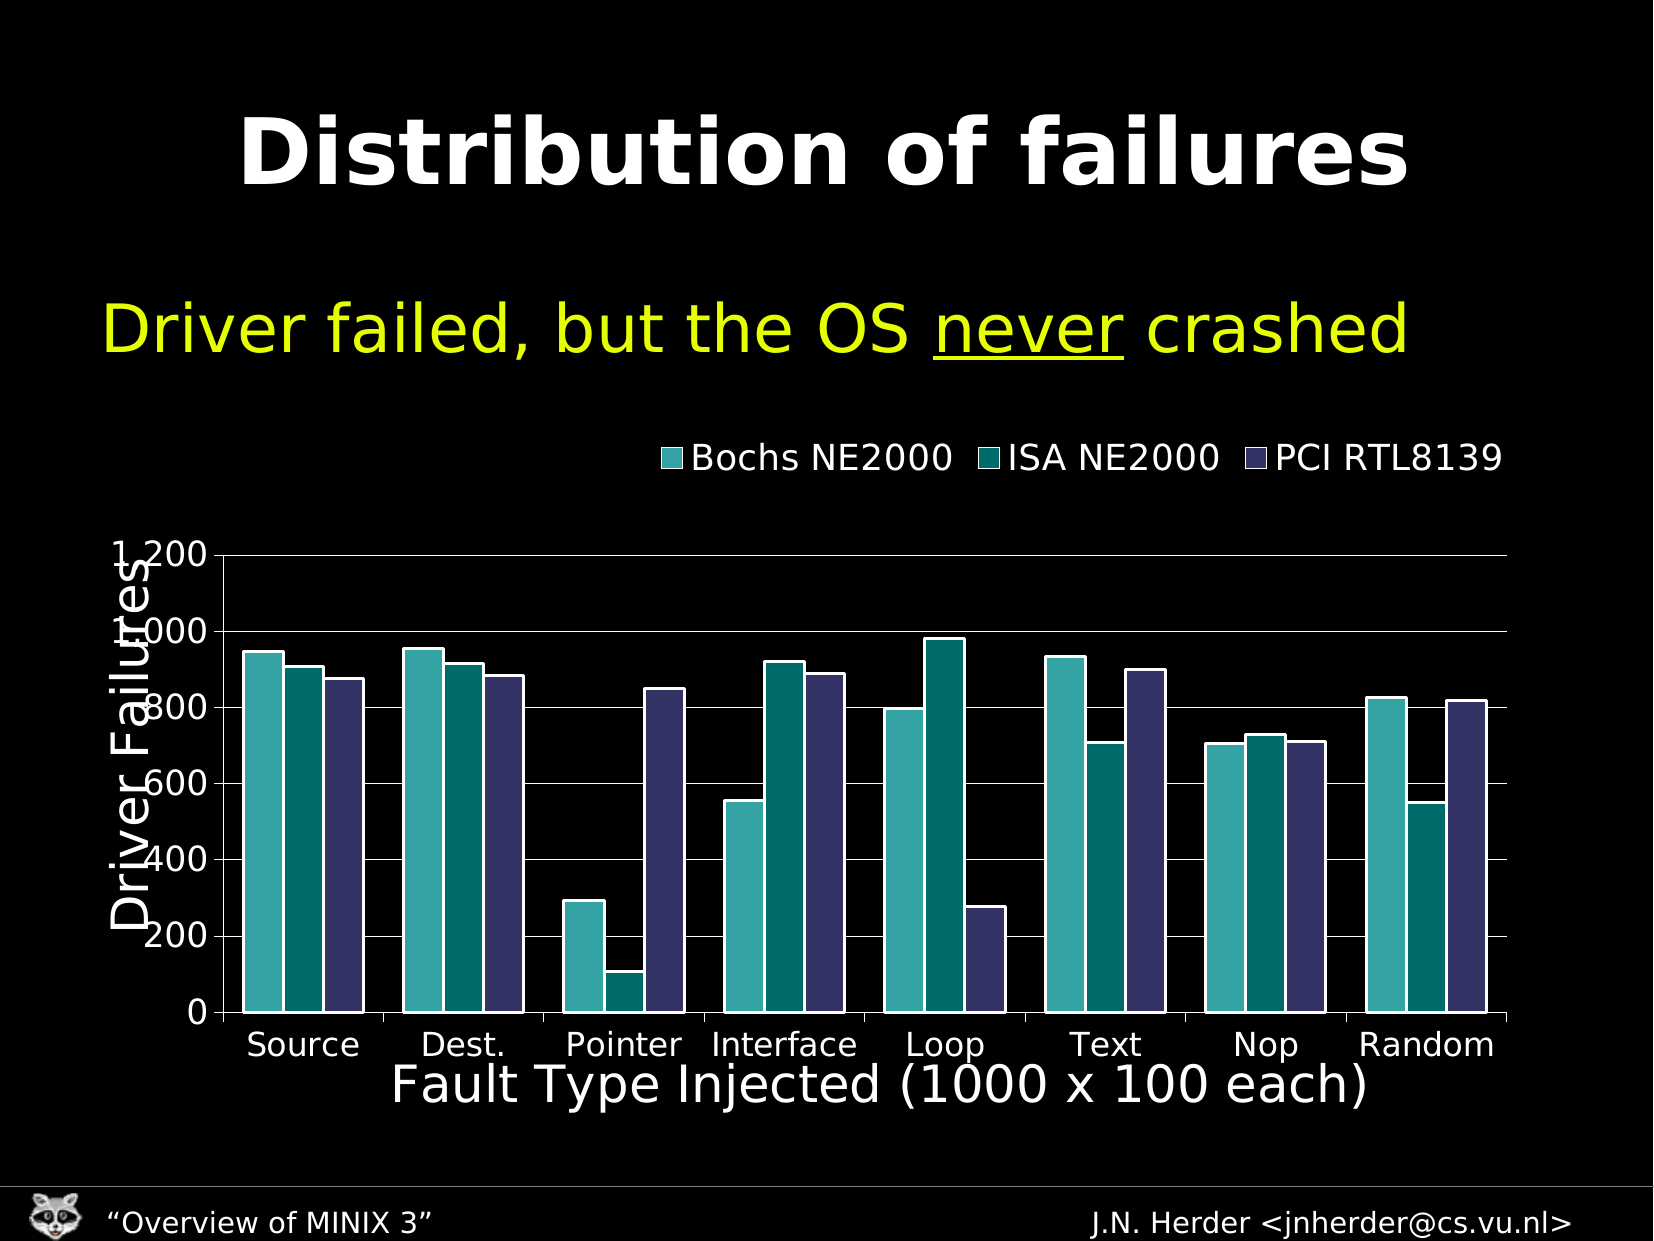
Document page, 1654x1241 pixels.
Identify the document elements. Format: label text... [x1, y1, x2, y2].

picture [29, 1193, 83, 1241]
list Driver failed, but the OS never crashed [82, 290, 1571, 412]
chart [75, 412, 1592, 1157]
title Distribution of failures [75, 43, 1576, 263]
